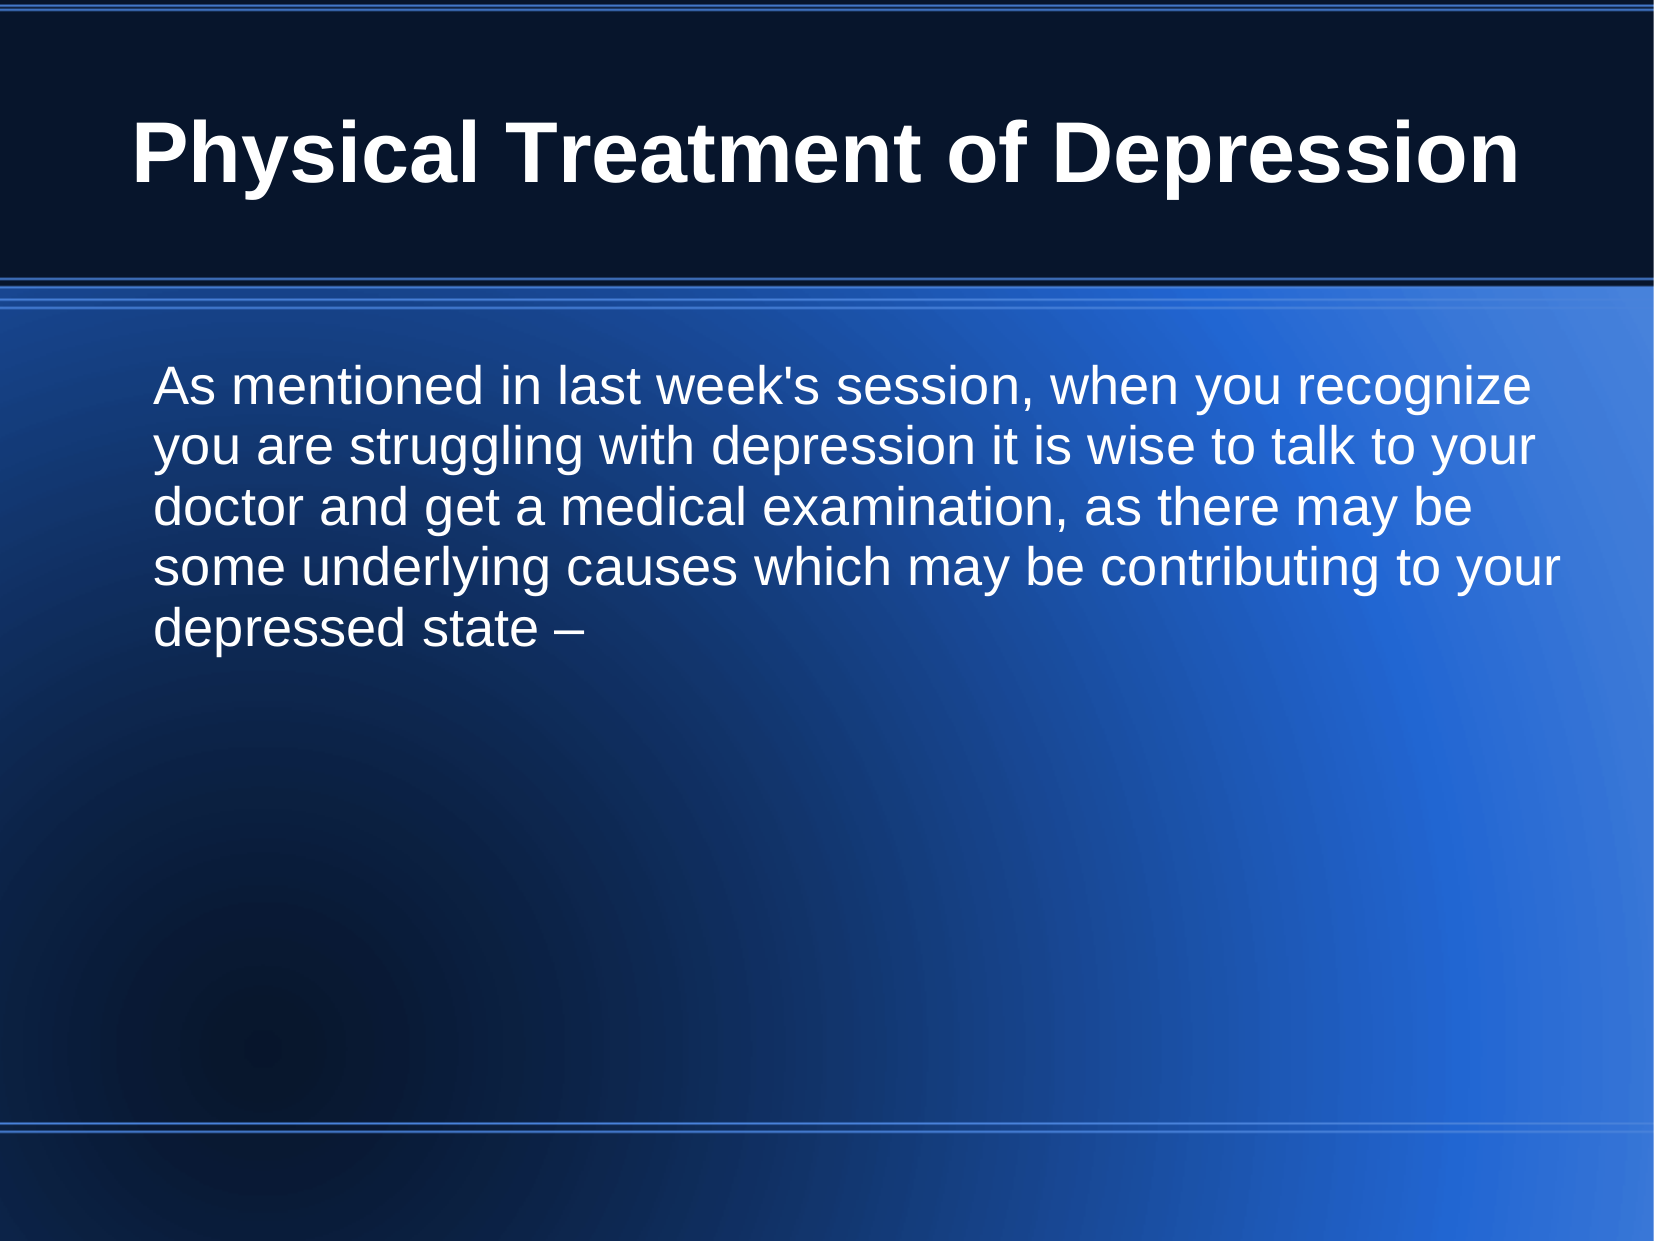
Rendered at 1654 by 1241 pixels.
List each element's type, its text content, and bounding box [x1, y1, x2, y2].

title Physical Treatment of Depression [82, 49, 1571, 257]
picture [0, 0, 1654, 1241]
list As mentioned in last week's session, when you recognize you are struggling with depression it is wise to talk to your doctor and get a medical examination, as there may be some underlying causes which may be contributing to your depressed state – [82, 355, 1571, 1058]
